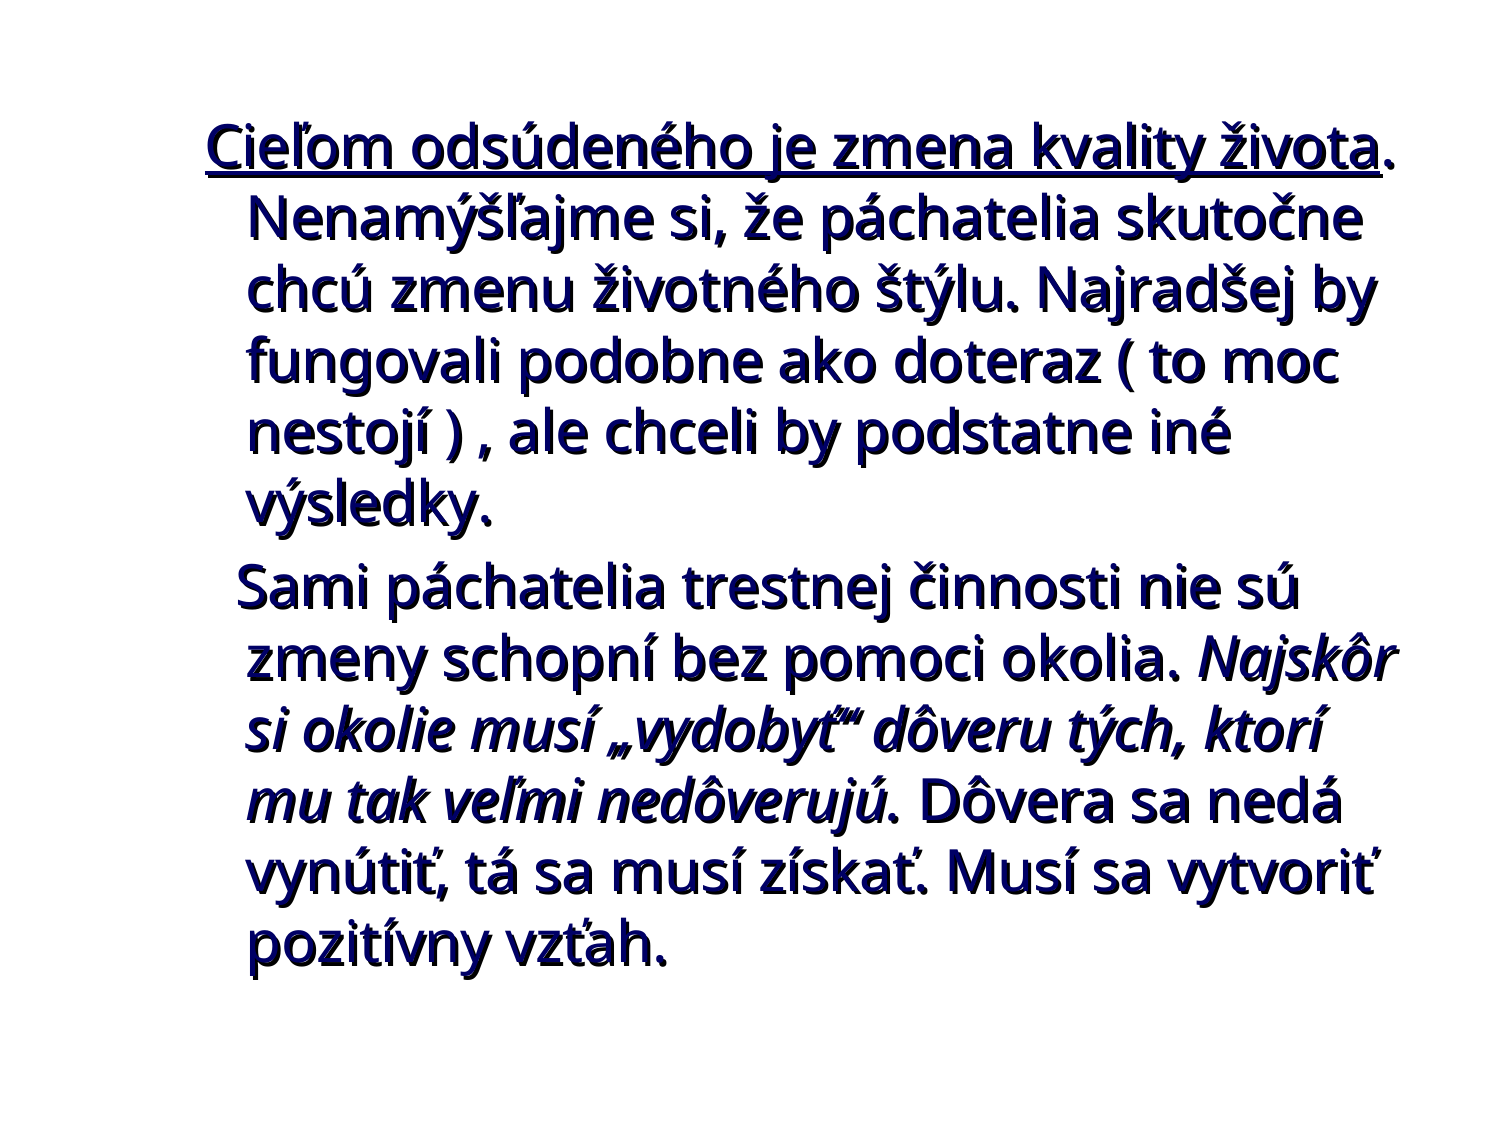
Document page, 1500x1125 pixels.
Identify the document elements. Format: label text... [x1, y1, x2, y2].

list Cieľom odsúdeného je zmena kvality života. Nenamýšľajme si, že páchatelia skutočne chcú zmenu životného štýlu. Najradšej by fungovali podobne ako doteraz ( to moc nestojí ) , ale chceli by podstatne iné výsledky. Sami páchatelia trestnej činnosti nie sú zmeny schopní bez pomoci okolia. Najskôr si okolie musí „vydobyť“ dôveru tých, ktorí mu tak veľmi nedôverujú. Dôvera sa nedá vynútiť, tá sa musí získať. Musí sa vytvoriť pozitívny vzťah. [174, 101, 1413, 1000]
